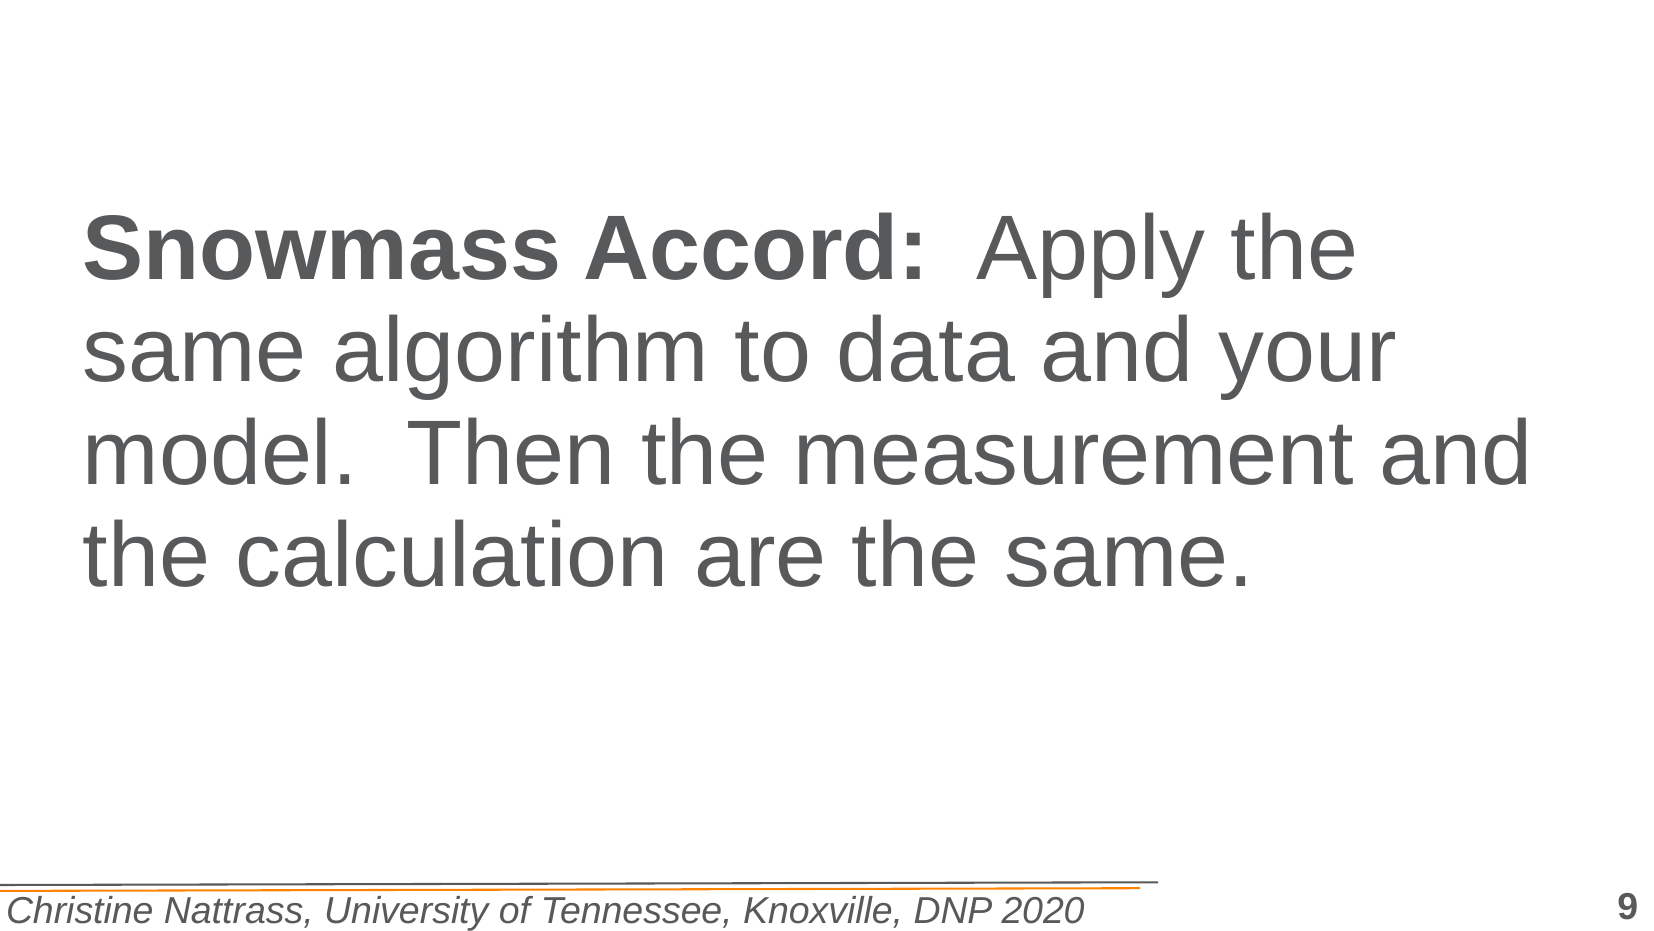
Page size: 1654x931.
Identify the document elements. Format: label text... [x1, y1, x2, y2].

title Snowmass Accord: Apply the same algorithm to data and your model. Then the measurement and the calculation are the same. [82, 196, 1571, 607]
